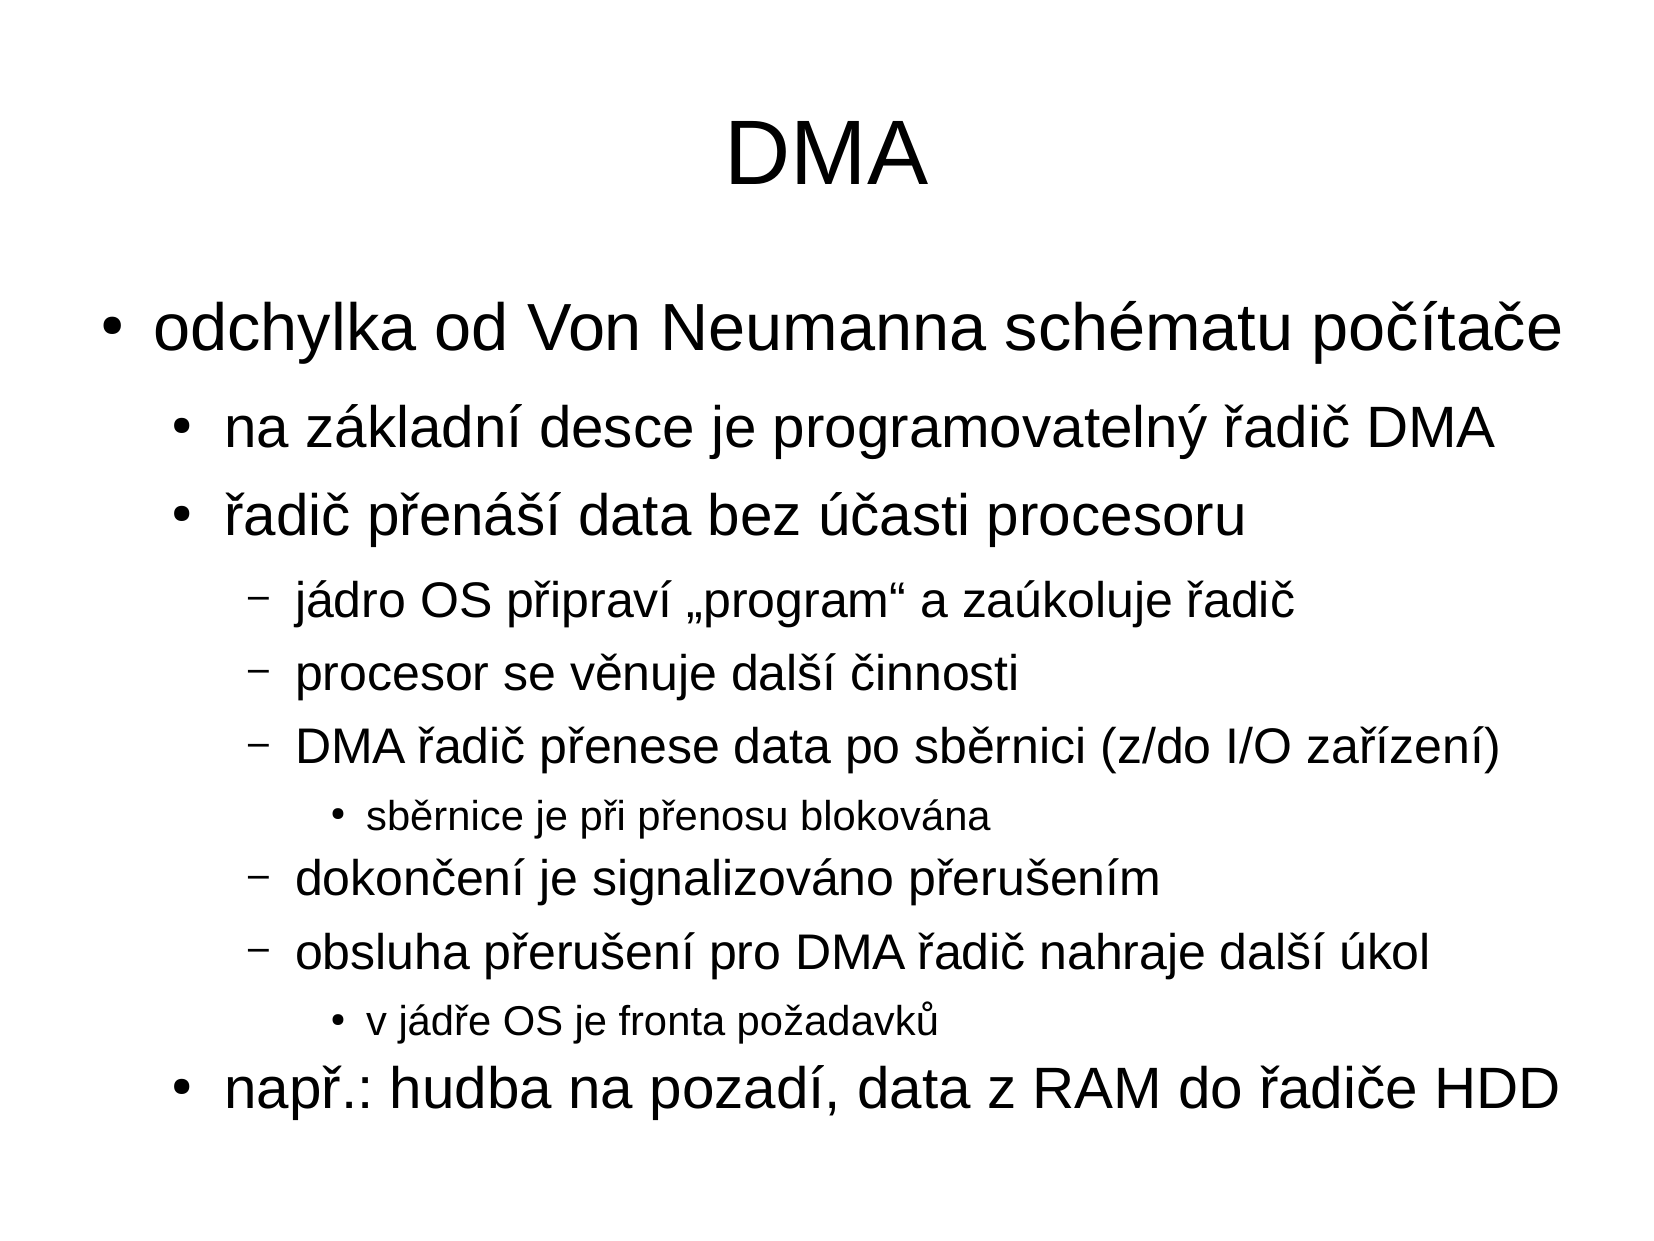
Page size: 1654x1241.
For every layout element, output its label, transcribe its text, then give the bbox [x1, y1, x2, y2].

list odchylka od Von Neumanna schématu počítače na základní desce je programovatelný řadič DMA řadič přenáší data bez účasti procesoru jádro OS připraví „program“ a zaúkoluje řadič procesor se věnuje další činnosti DMA řadič přenese data po sběrnici (z/do I/O zařízení) sběrnice je při přenosu blokována dokončení je signalizováno přerušením obsluha přerušení pro DMA řadič nahraje další úkol v jádře OS je fronta požadavků např.: hudba na pozadí, data z RAM do řadiče HDD [82, 290, 1595, 1121]
title DMA [82, 56, 1571, 250]
